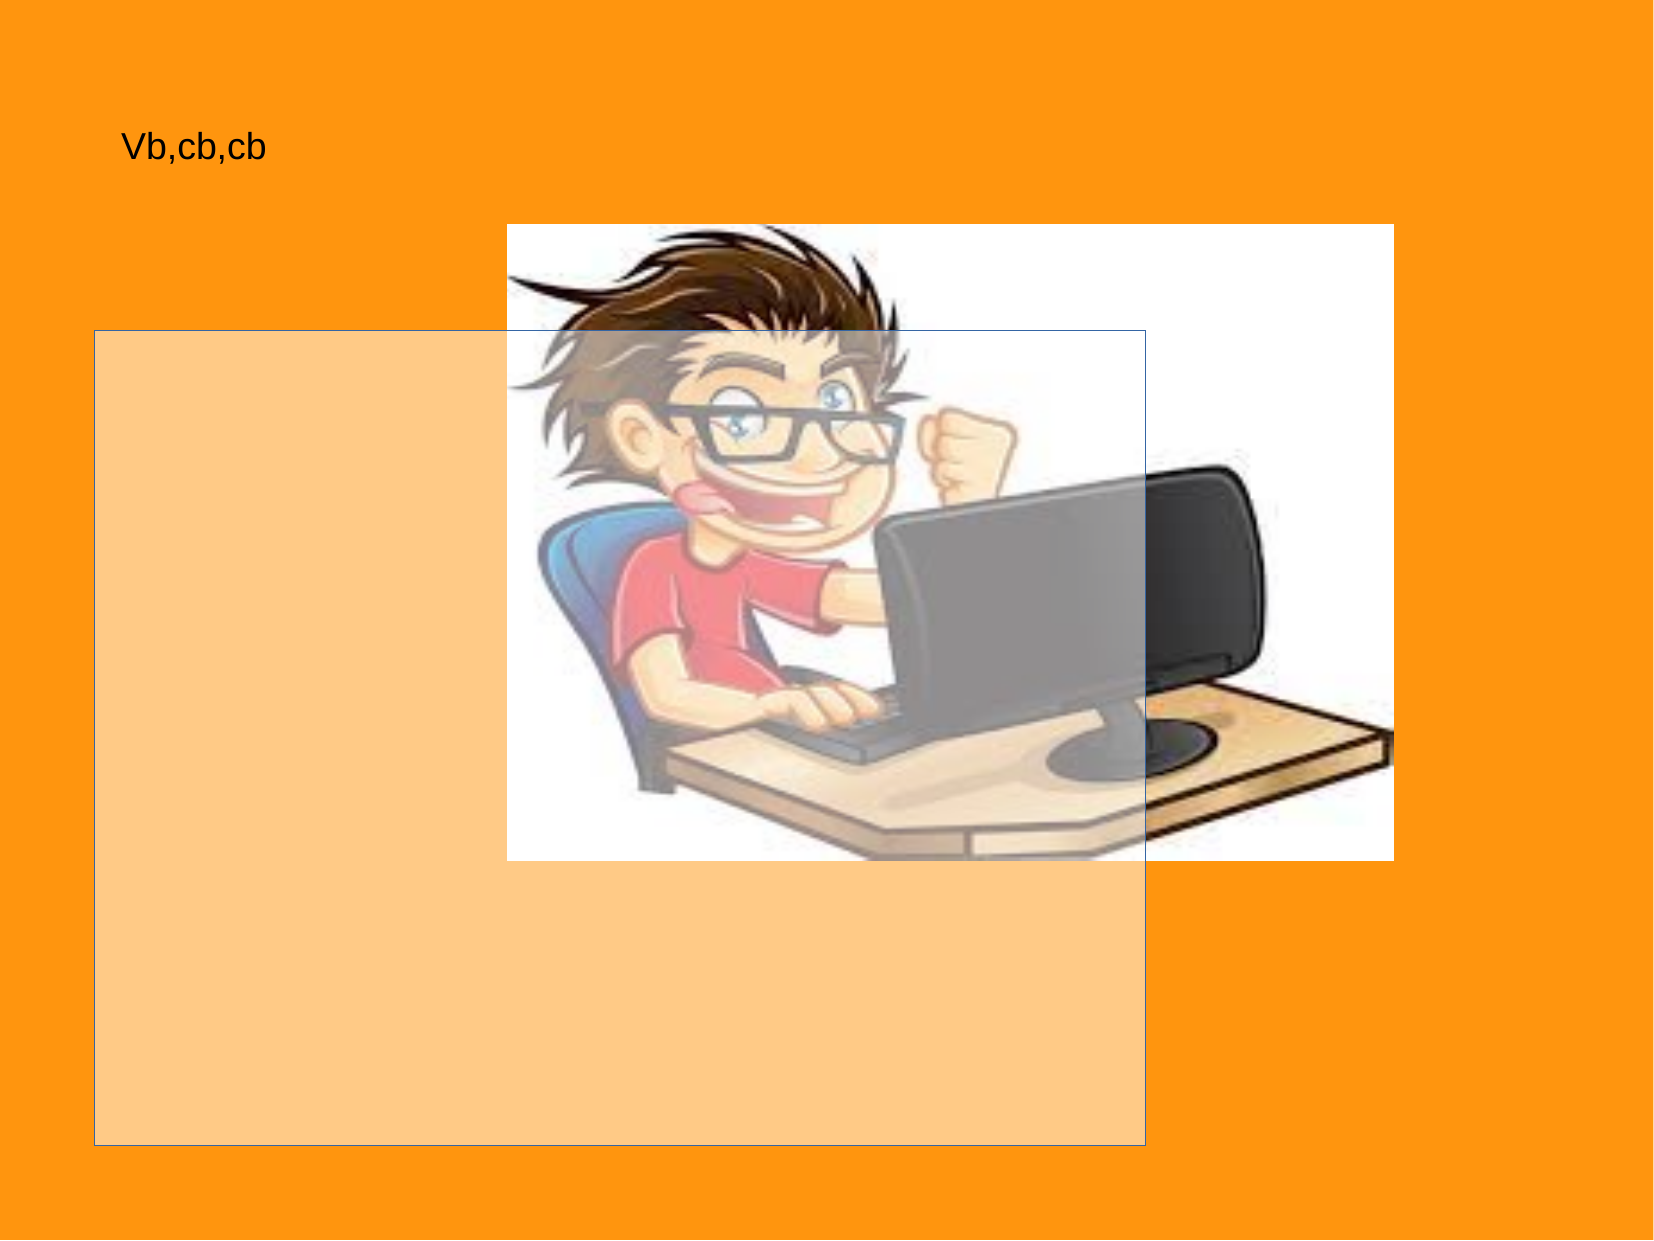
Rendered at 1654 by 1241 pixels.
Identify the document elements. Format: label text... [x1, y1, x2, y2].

text_box [94, 330, 1146, 1146]
text_box Vb,cb,cb [106, 118, 745, 175]
picture [507, 224, 1394, 861]
